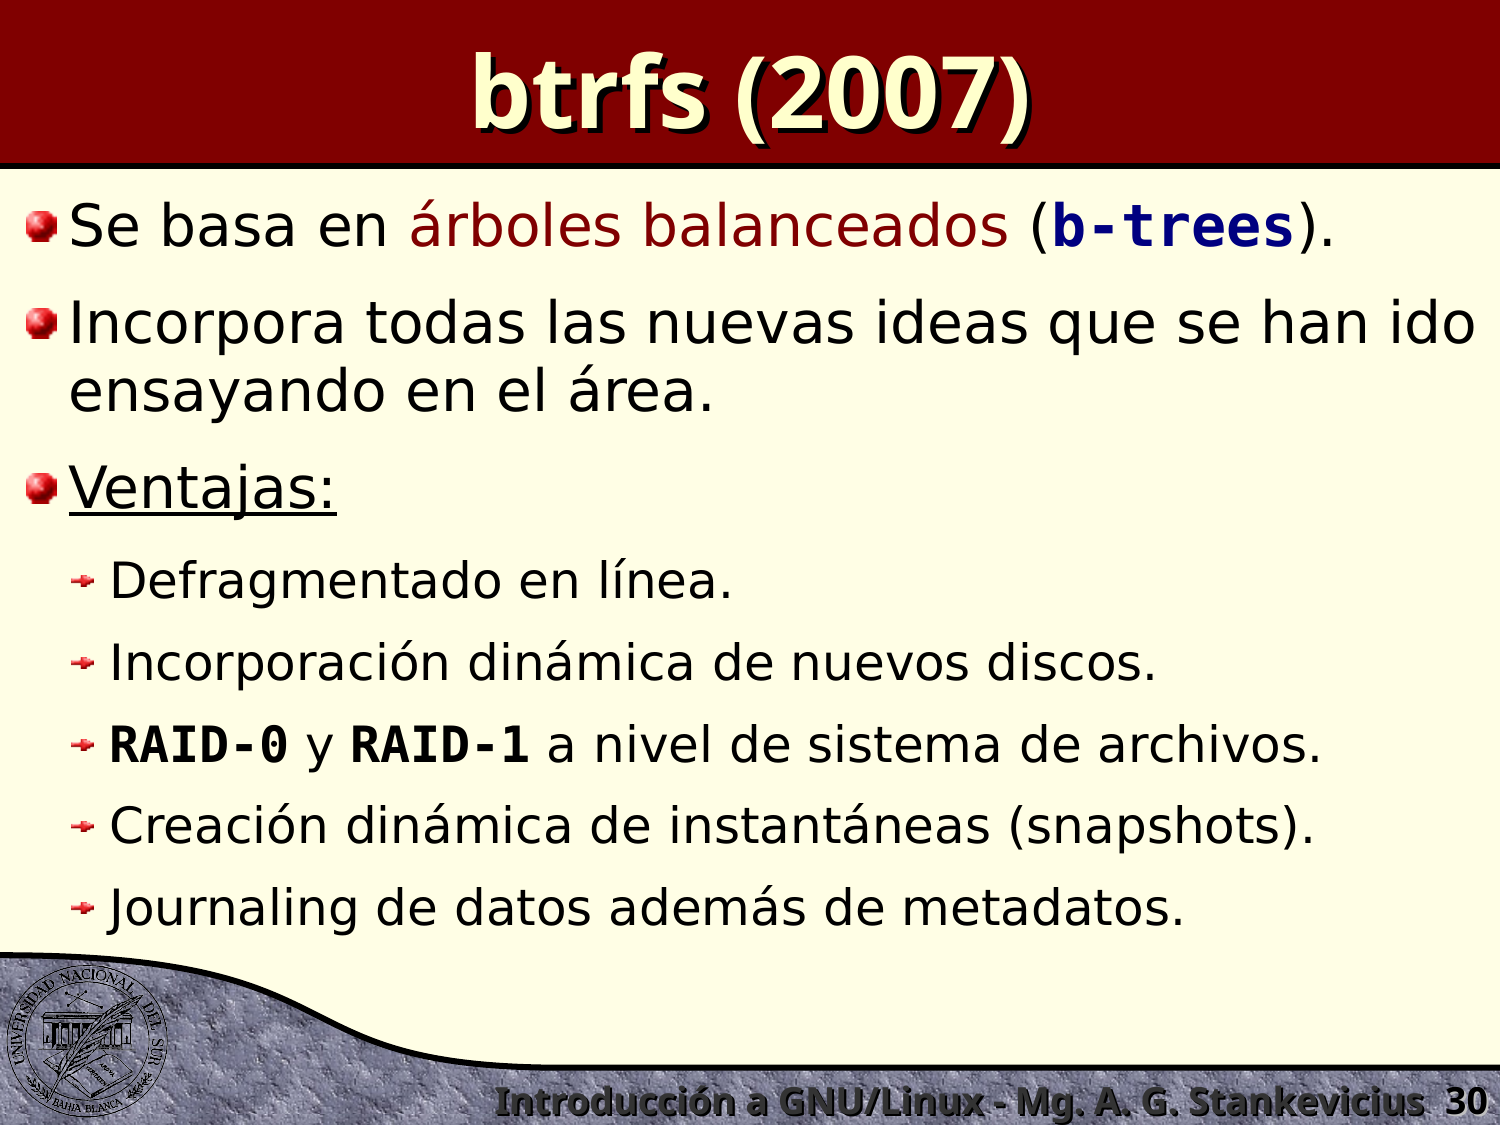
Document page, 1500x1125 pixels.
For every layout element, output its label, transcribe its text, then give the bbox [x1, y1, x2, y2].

list Se basa en árboles balanceados (b-trees). Incorpora todas las nuevas ideas que se han ido ensayando en el área. Ventajas: Defragmentado en línea. Incorporación dinámica de nuevos discos. RAID-0 y RAID-1 a nivel de sistema de archivos. Creación dinámica de instantáneas (snapshots). Journaling de datos además de metadatos. [11, 192, 1486, 941]
title btrfs (2007) [15, 12, 1485, 153]
picture [1059, 1100, 1065, 1110]
picture [0, 956, 1500, 1125]
